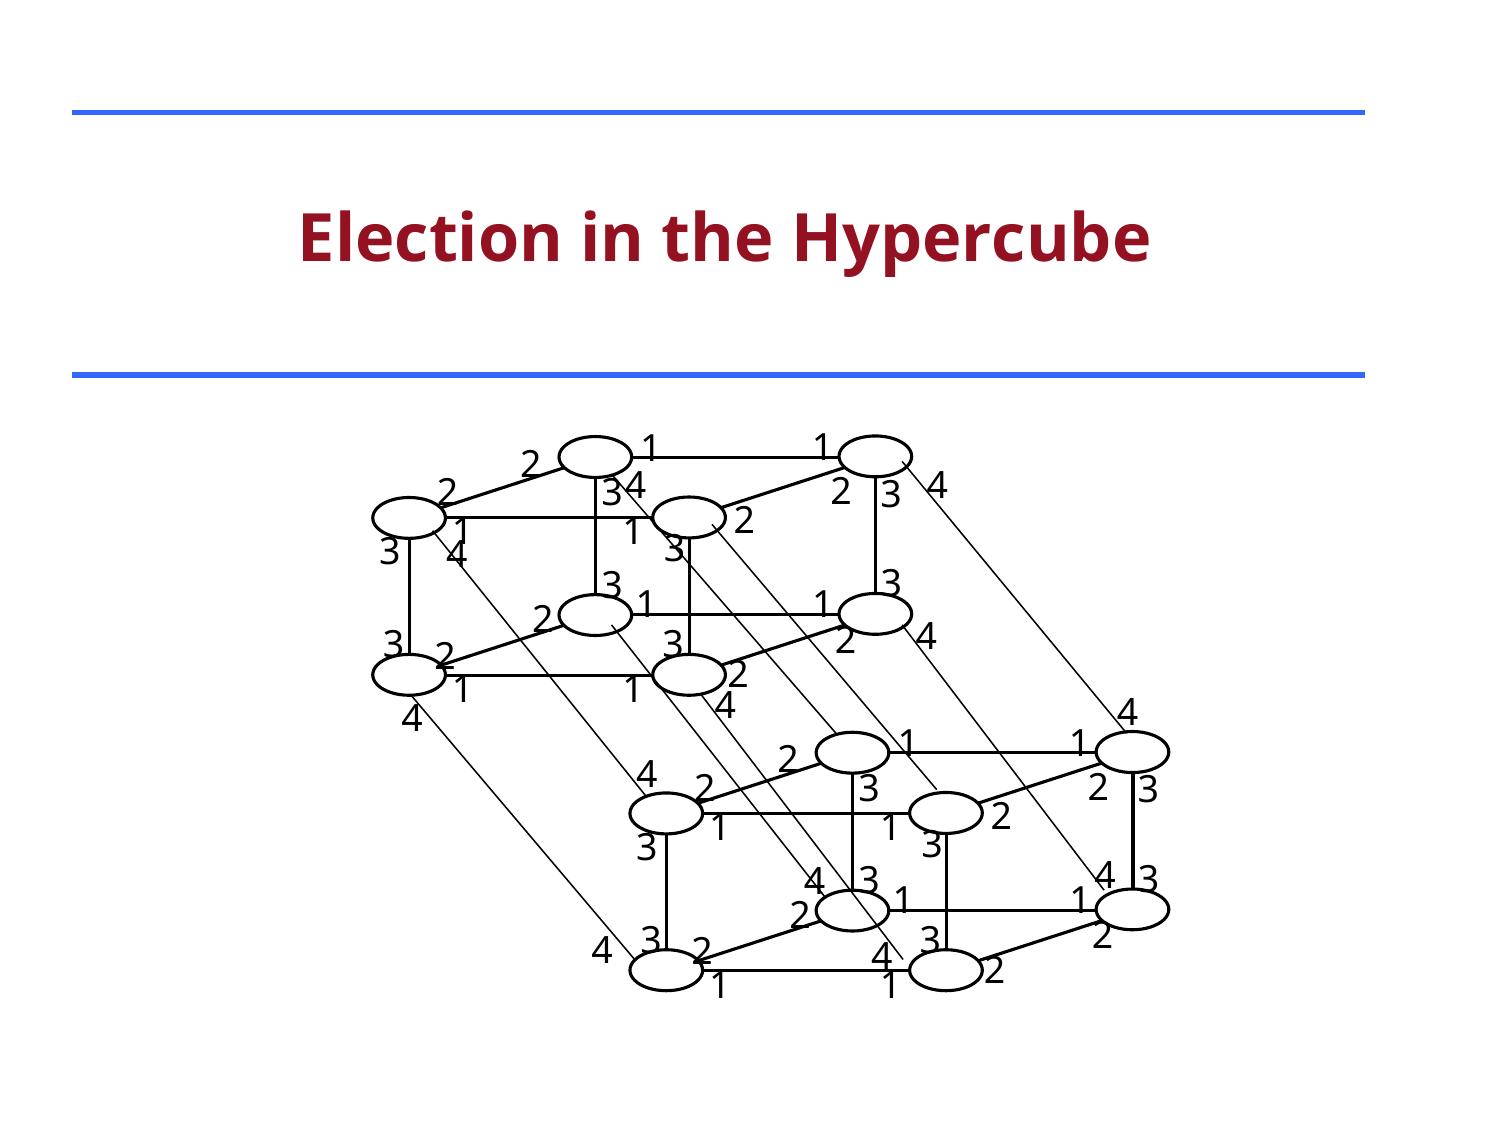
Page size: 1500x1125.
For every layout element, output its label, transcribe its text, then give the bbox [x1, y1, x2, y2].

text_box 2 [975, 784, 1027, 845]
text_box 1 [882, 728, 919, 772]
text_box 4 [576, 918, 628, 980]
text_box 4 [911, 453, 964, 514]
text_box [1106, 735, 1169, 757]
text_box 1 [694, 952, 746, 1014]
text_box 3 [650, 516, 701, 575]
text_box 3 [669, 537, 678, 545]
text_box 4 [789, 849, 841, 910]
text_box 1 [607, 499, 649, 560]
text_box 4 [1079, 843, 1131, 904]
text_box 3 [649, 520, 698, 577]
text_box 4 [856, 924, 908, 986]
text_box 4 [900, 604, 952, 665]
text_box 2 [517, 587, 569, 648]
text_box [372, 497, 431, 538]
text_box 4 [1102, 679, 1154, 741]
text_box 1 [864, 969, 917, 1014]
text_box [629, 969, 694, 991]
text_box 2 [717, 756, 731, 774]
text_box 4 [431, 522, 483, 583]
text_box Election in the Hypercube [87, 200, 1363, 269]
text_box [629, 793, 694, 834]
text_box 2 [1072, 755, 1125, 816]
text_box 2 [712, 642, 764, 703]
text_box 2 [1077, 904, 1129, 965]
text_box [1129, 908, 1169, 930]
text_box 3 [865, 461, 917, 523]
text_box 1 [1054, 867, 1106, 929]
text_box [872, 612, 900, 635]
text_box 3 [843, 848, 895, 910]
text_box [659, 497, 718, 537]
text_box [569, 595, 620, 636]
text_box 1 [620, 572, 672, 633]
text_box [372, 673, 419, 691]
text_box 3 [904, 908, 956, 969]
text_box [826, 890, 874, 932]
text_box 1 [797, 572, 849, 633]
text_box 1 [639, 657, 647, 667]
text_box 1 [864, 794, 917, 856]
text_box 1 [437, 657, 489, 718]
text_box 3 [843, 884, 863, 910]
text_box [849, 594, 865, 607]
text_box 1 [625, 415, 677, 477]
text_box 2 [969, 938, 1021, 999]
text_box 3 [1123, 846, 1175, 908]
text_box 3 [1122, 757, 1174, 818]
text_box 3 [625, 908, 677, 969]
text_box 1 [652, 674, 659, 682]
text_box 1 [694, 794, 746, 856]
text_box 1 [877, 867, 929, 924]
text_box 3 [906, 812, 958, 873]
text_box 2 [718, 488, 770, 550]
text_box 3 [368, 612, 420, 673]
text_box 2 [815, 459, 867, 521]
text_box 3 [865, 551, 918, 612]
text_box 2 [422, 460, 474, 522]
text_box 1 [1054, 710, 1106, 772]
text_box 2 [505, 431, 557, 493]
text_box 2 [762, 727, 814, 789]
text_box [659, 674, 699, 696]
text_box [917, 950, 969, 991]
text_box 1 [797, 415, 849, 476]
text_box [699, 655, 712, 673]
text_box [849, 435, 912, 461]
text_box [816, 732, 882, 773]
text_box 2 [820, 655, 832, 669]
text_box 1 [882, 711, 934, 772]
text_box 1 [607, 657, 659, 719]
text_box 2 [774, 882, 826, 944]
text_box 3 [364, 519, 416, 581]
text_box 2 [419, 623, 471, 685]
text_box [917, 792, 975, 833]
text_box 2 [676, 919, 728, 981]
text_box 4 [621, 742, 673, 803]
text_box 3 [586, 460, 610, 521]
text_box 2 [679, 756, 731, 817]
text_box 3 [586, 553, 638, 614]
text_box 3 [843, 756, 895, 817]
text_box 4 [699, 673, 751, 734]
text_box 2 [762, 778, 771, 789]
text_box 3 [904, 461, 911, 469]
text_box [559, 436, 625, 477]
text_box [868, 910, 877, 922]
text_box 2 [820, 607, 872, 669]
text_box 3 [647, 612, 699, 674]
text_box 2 [718, 534, 731, 550]
text_box 4 [610, 453, 662, 514]
text_box 2 [517, 639, 525, 648]
text_box 3 [621, 815, 673, 876]
text_box 4 [386, 685, 438, 747]
text_box 1 [437, 499, 489, 560]
